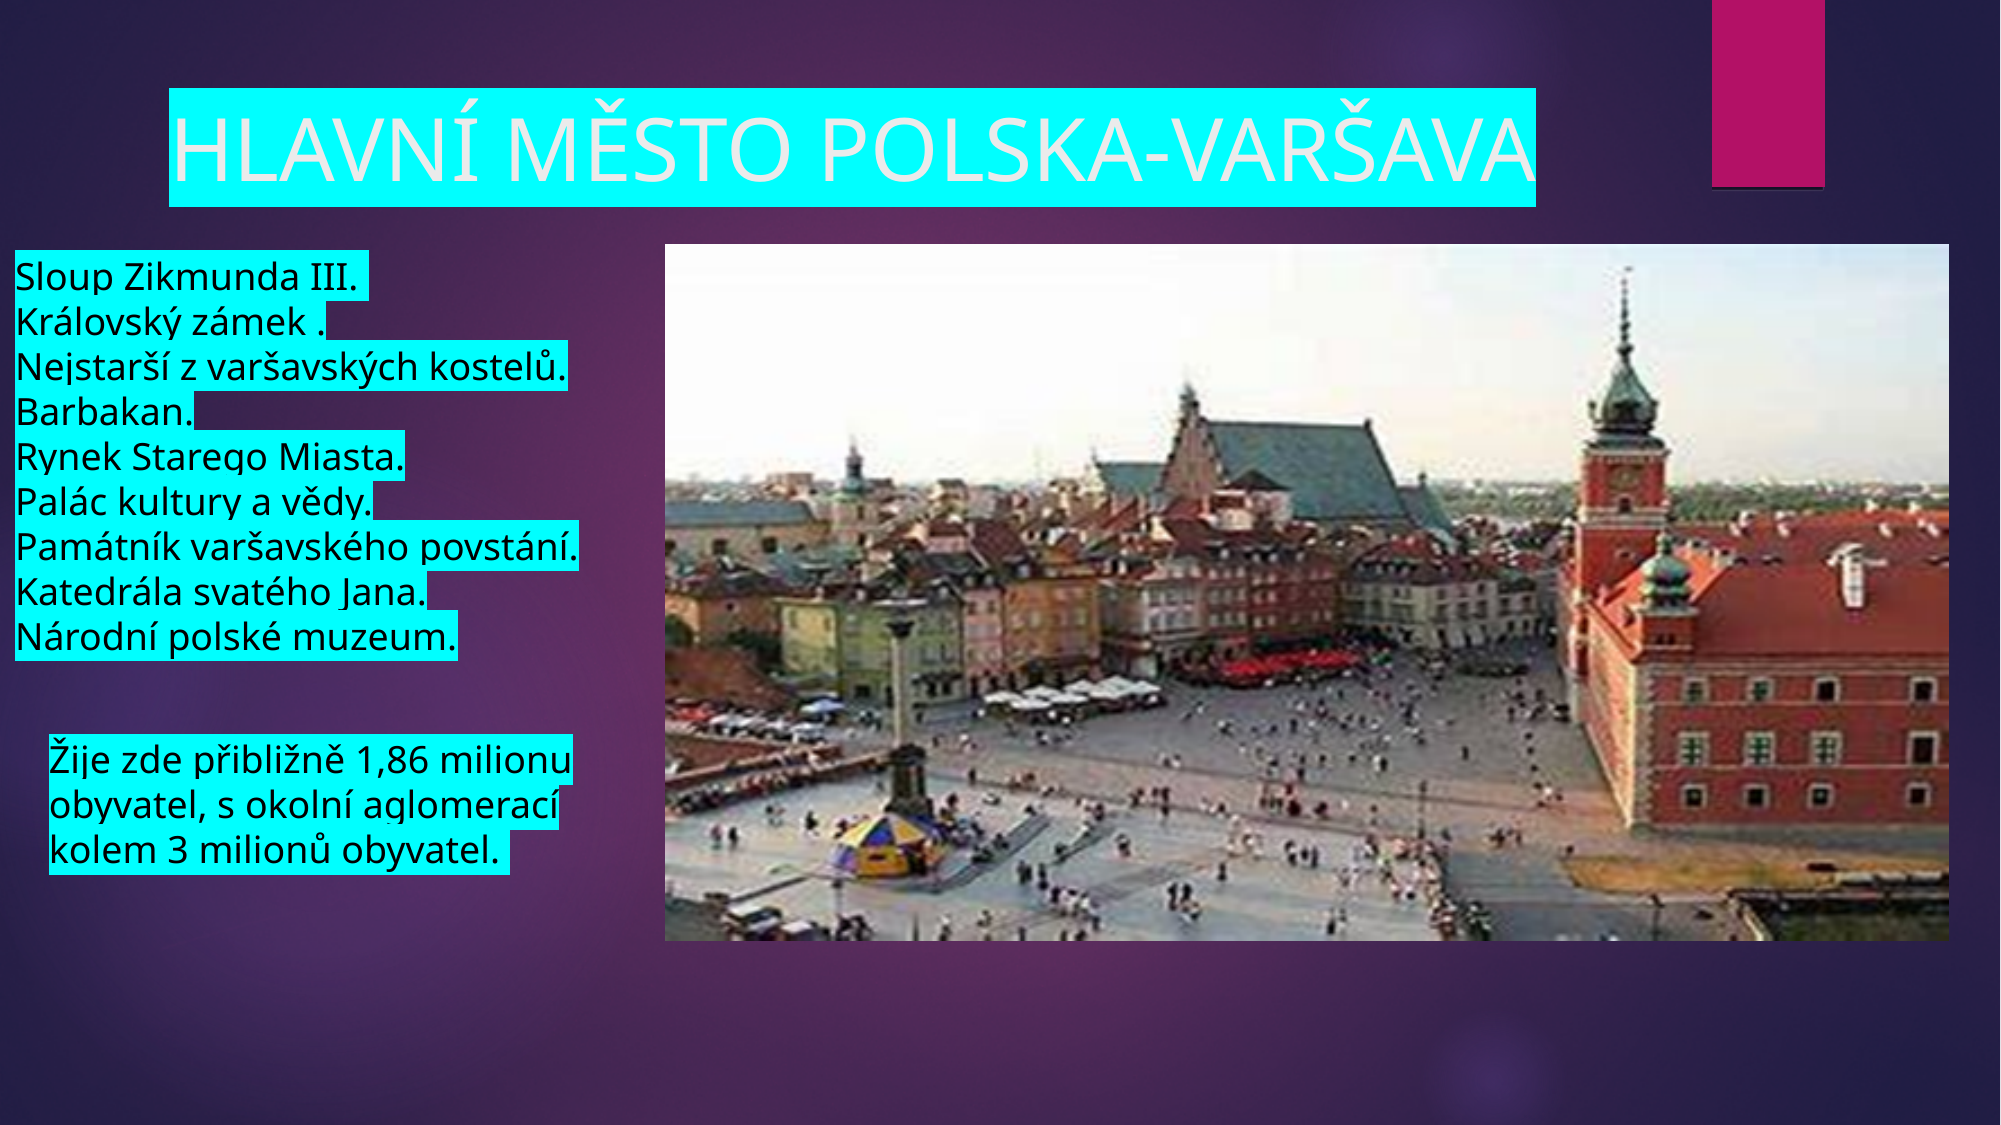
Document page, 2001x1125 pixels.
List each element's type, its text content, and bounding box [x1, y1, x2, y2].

text_box Sloup Zikmunda III. Královský zámek . Nejstarší z varšavských kostelů. Barbakan. Rynek Starego Miasta. Palác kultury a vědy. Památník varšavského povstání. Katedrála svatého Jana. Národní polské muzeum. [0, 244, 1471, 670]
title HLAVNÍ MĚSTO POLSKA-VARŠAVA [154, 86, 1698, 244]
picture [665, 244, 1949, 941]
text_box Žije zde přibližně 1,86 milionu obyvatel, s okolní aglomerací kolem 3 milionů obyvatel. [33, 728, 654, 881]
